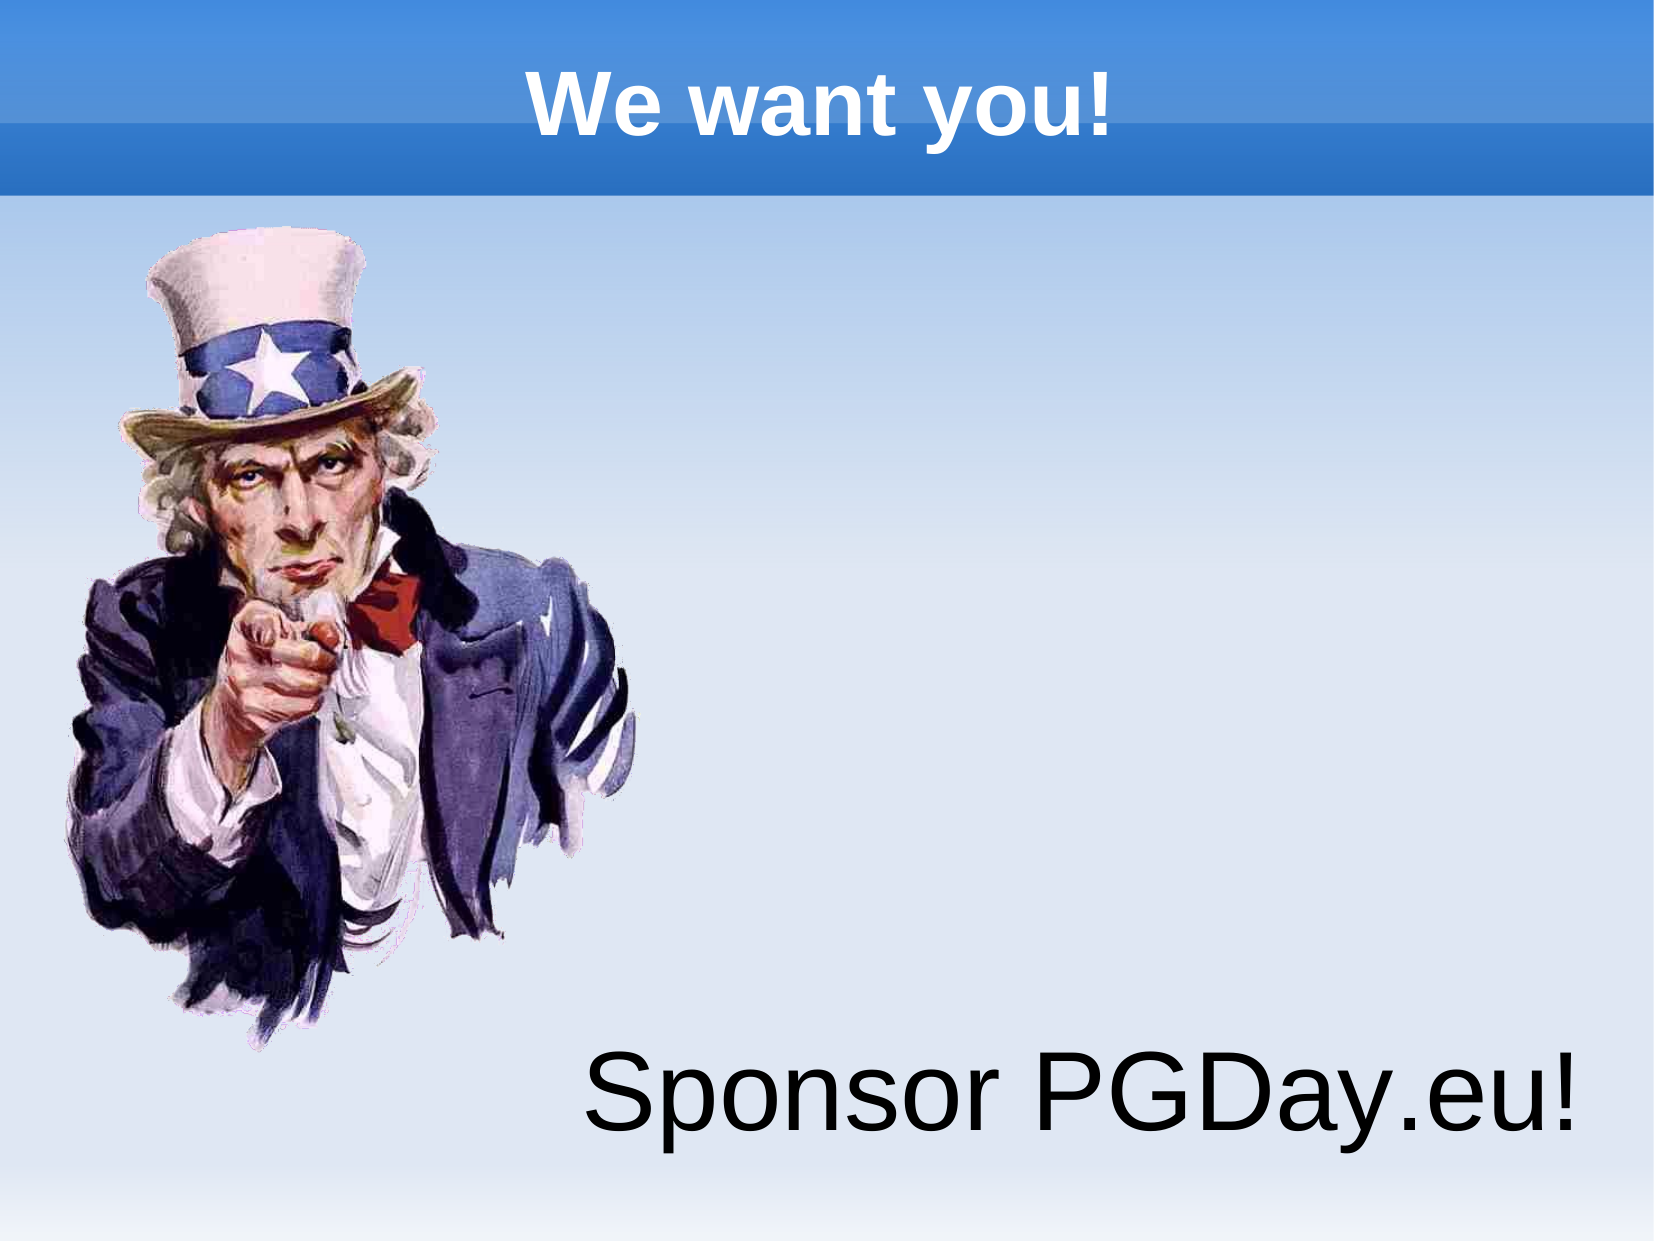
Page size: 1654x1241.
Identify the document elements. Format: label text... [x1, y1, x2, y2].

title We want you! [76, 7, 1565, 200]
text_box Sponsor PGDay.eu! [566, 1021, 1597, 1162]
picture [0, 0, 1654, 1241]
